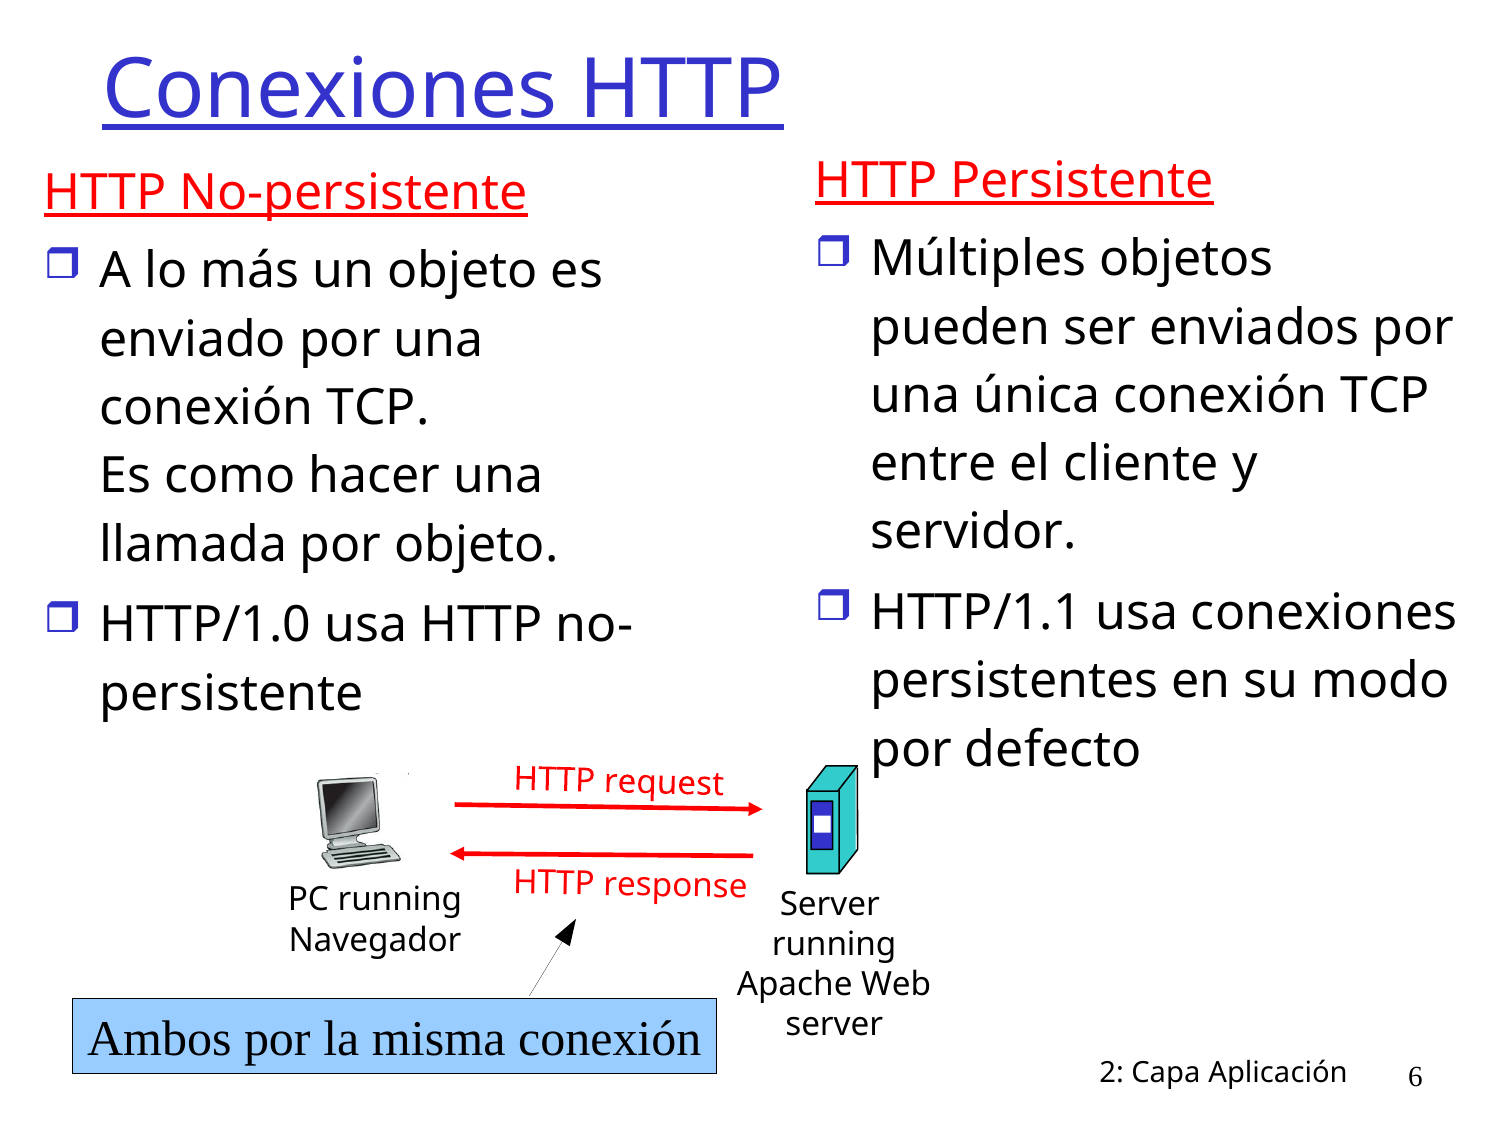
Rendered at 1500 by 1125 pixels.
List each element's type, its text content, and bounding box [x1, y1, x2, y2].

text_box HTTP response [492, 854, 769, 916]
title Conexiones HTTP [87, 15, 1463, 158]
text_box Server running Apache Web server [722, 878, 947, 1051]
text_box PC running Navegador [273, 874, 478, 966]
text_box HTTP request [497, 752, 740, 811]
text_box Ambos por la misma conexión [72, 998, 717, 1074]
picture [298, 773, 409, 873]
list HTTP No-persistente A lo más un objeto es enviado por una conexión TCP. Es como hacer una llamada por objeto. HTTP/1.0 usa HTTP no-persistente [29, 152, 652, 941]
list HTTP Persistente Múltiples objetos pueden ser enviados por una única conexión TCP entre el cliente y servidor. HTTP/1.1 usa conexiones persistentes en su modo por defecto [799, 140, 1478, 1019]
text_box [806, 765, 858, 875]
